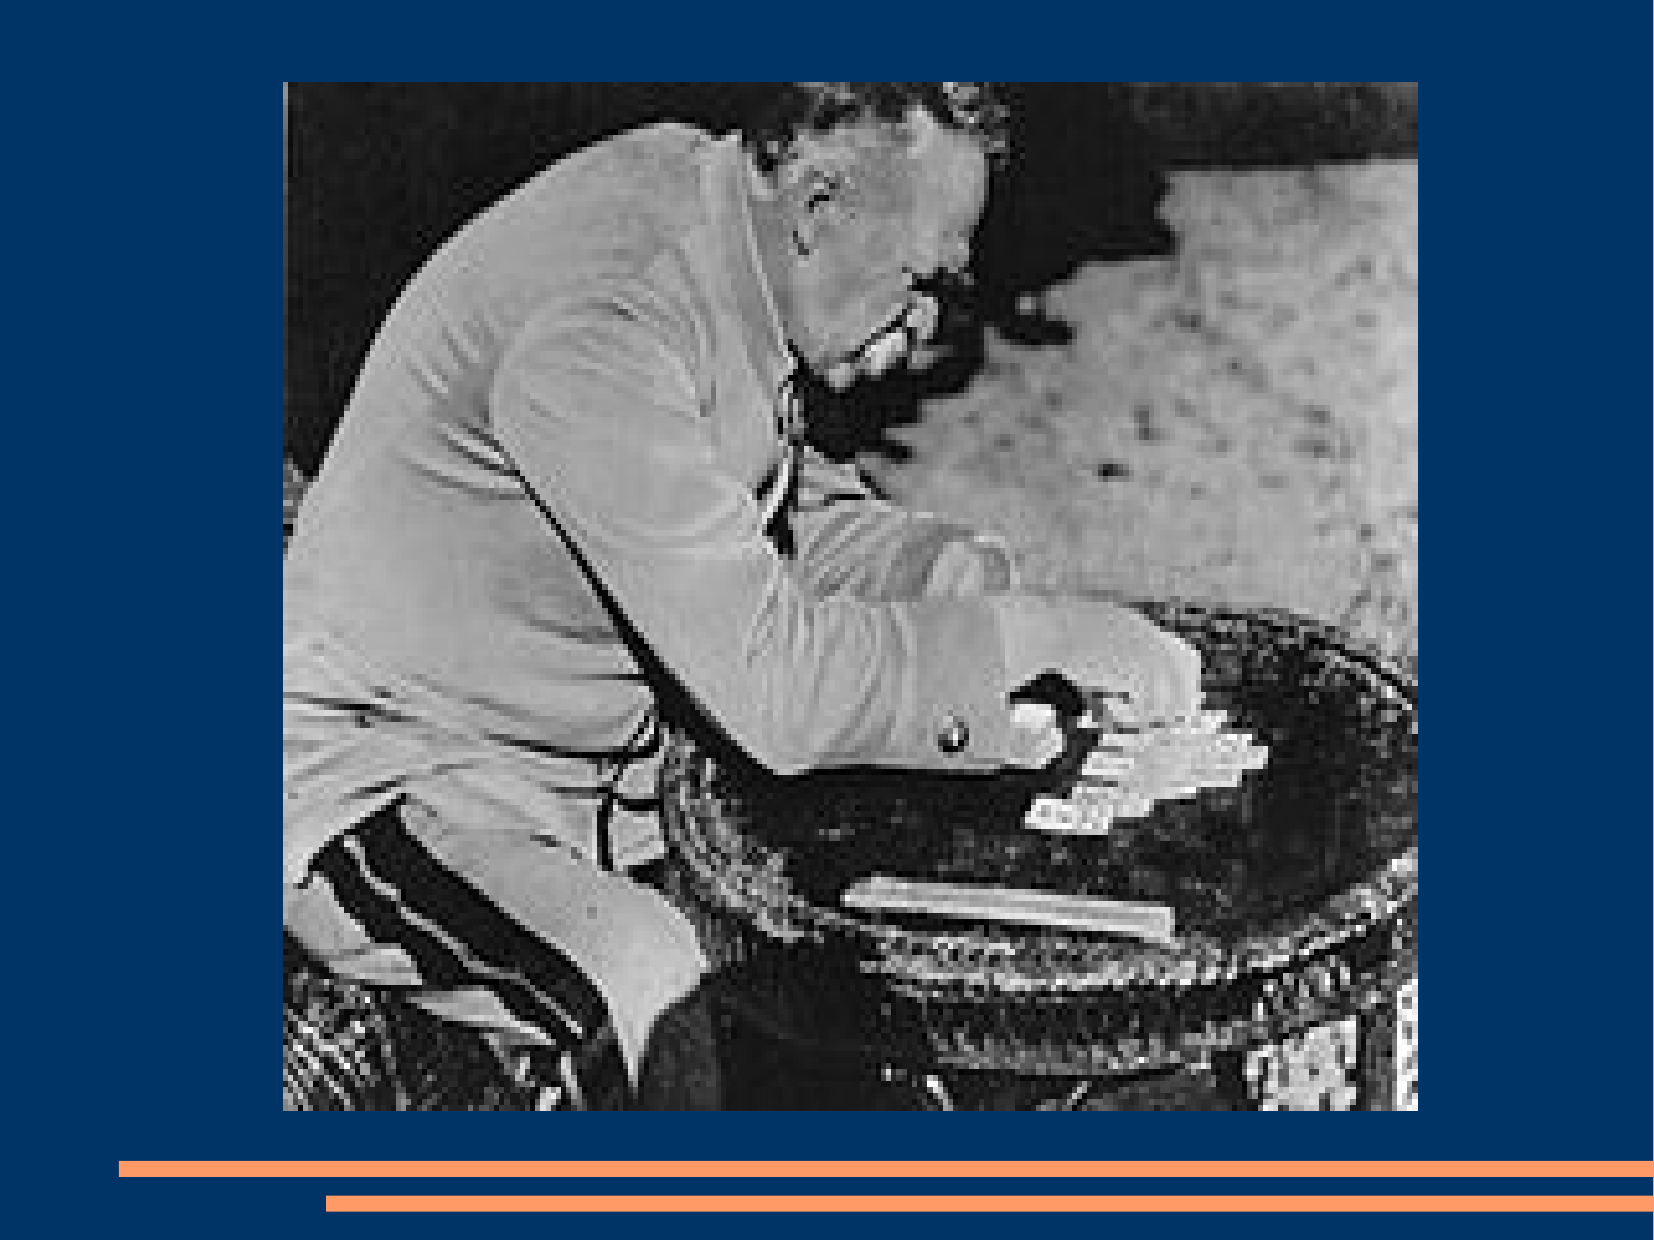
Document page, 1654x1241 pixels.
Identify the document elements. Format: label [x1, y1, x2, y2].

picture [283, 82, 1418, 1111]
